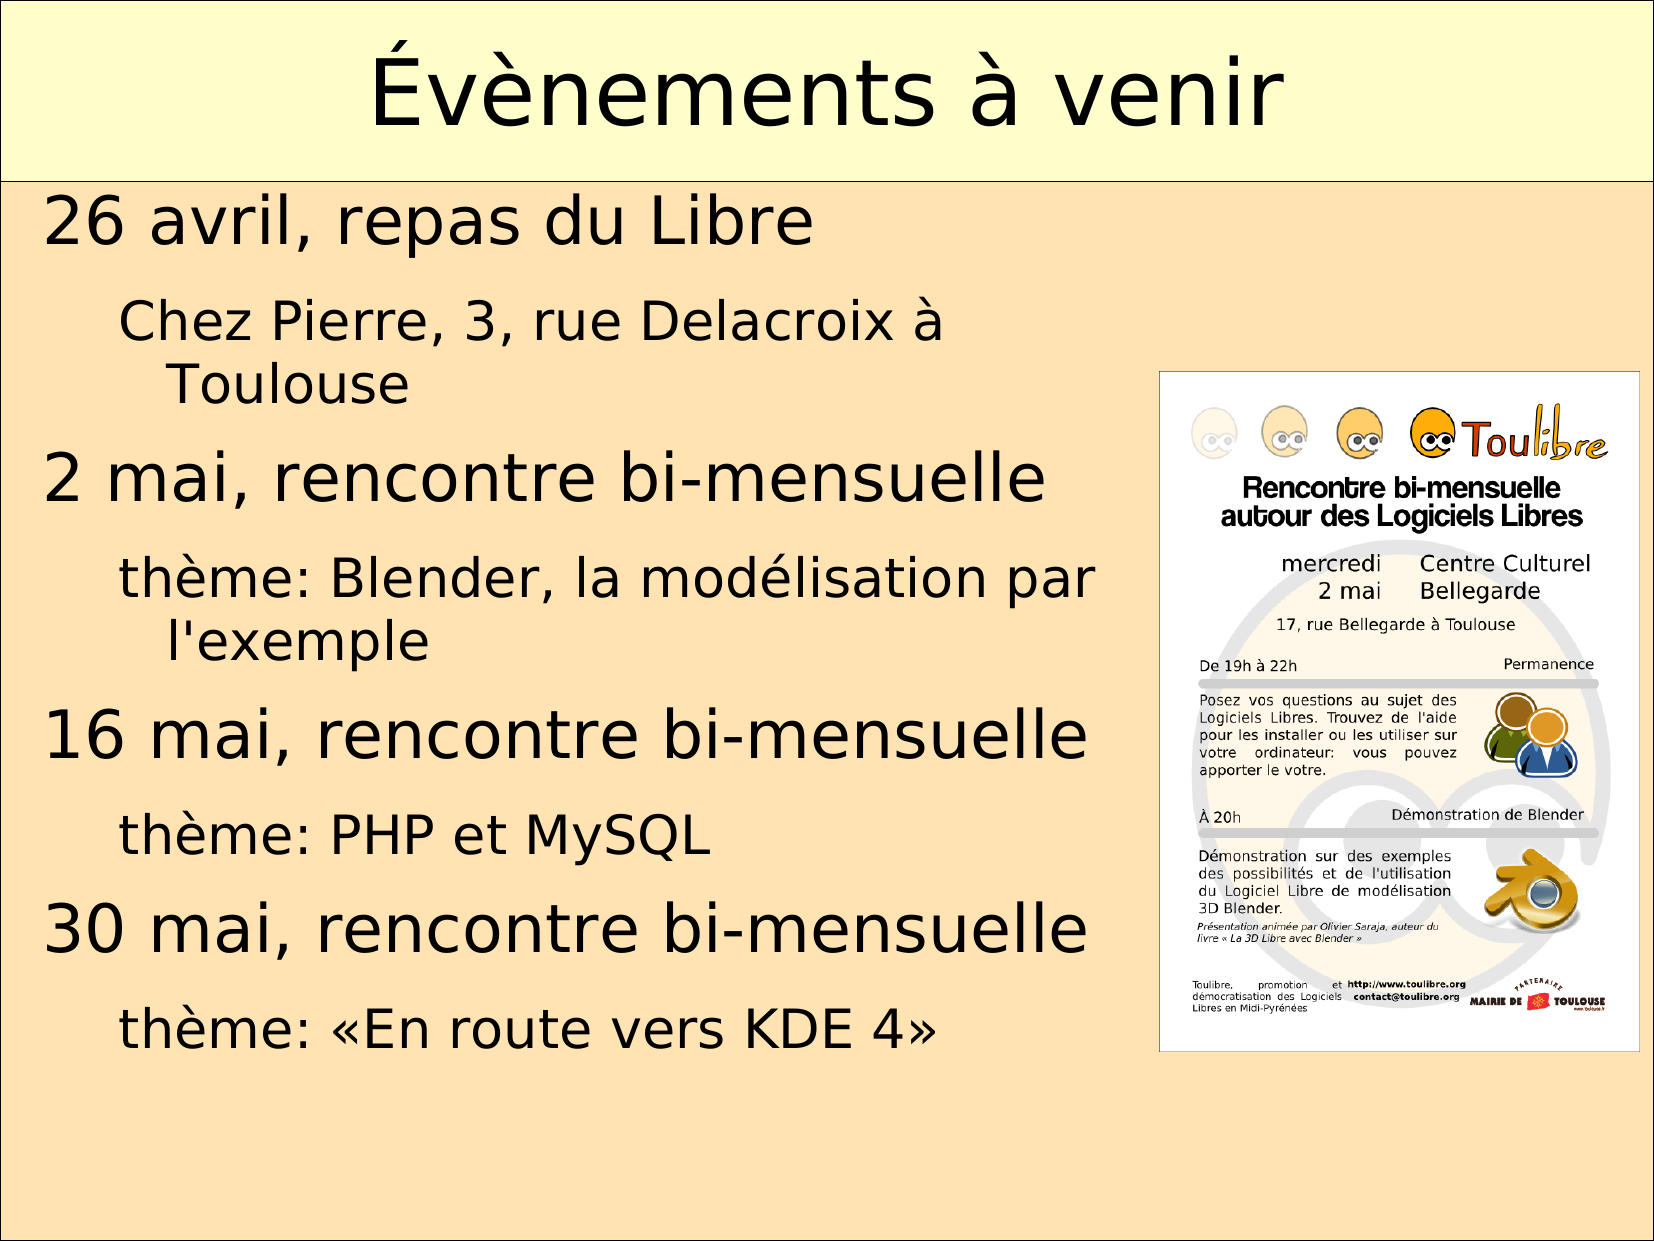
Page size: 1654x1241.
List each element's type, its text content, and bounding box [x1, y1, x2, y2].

picture [1159, 371, 1640, 1052]
title Évènements à venir [0, 33, 1654, 154]
list 26 avril, repas du Libre Chez Pierre, 3, rue Delacroix à Toulouse 2 mai, rencontre bi-mensuelle thème: Blender, la modélisation par l'exemple 16 mai, rencontre bi-mensuelle thème: PHP et MySQL 30 mai, rencontre bi-mensuelle thème: «En route vers KDE 4» [24, 182, 1132, 1217]
